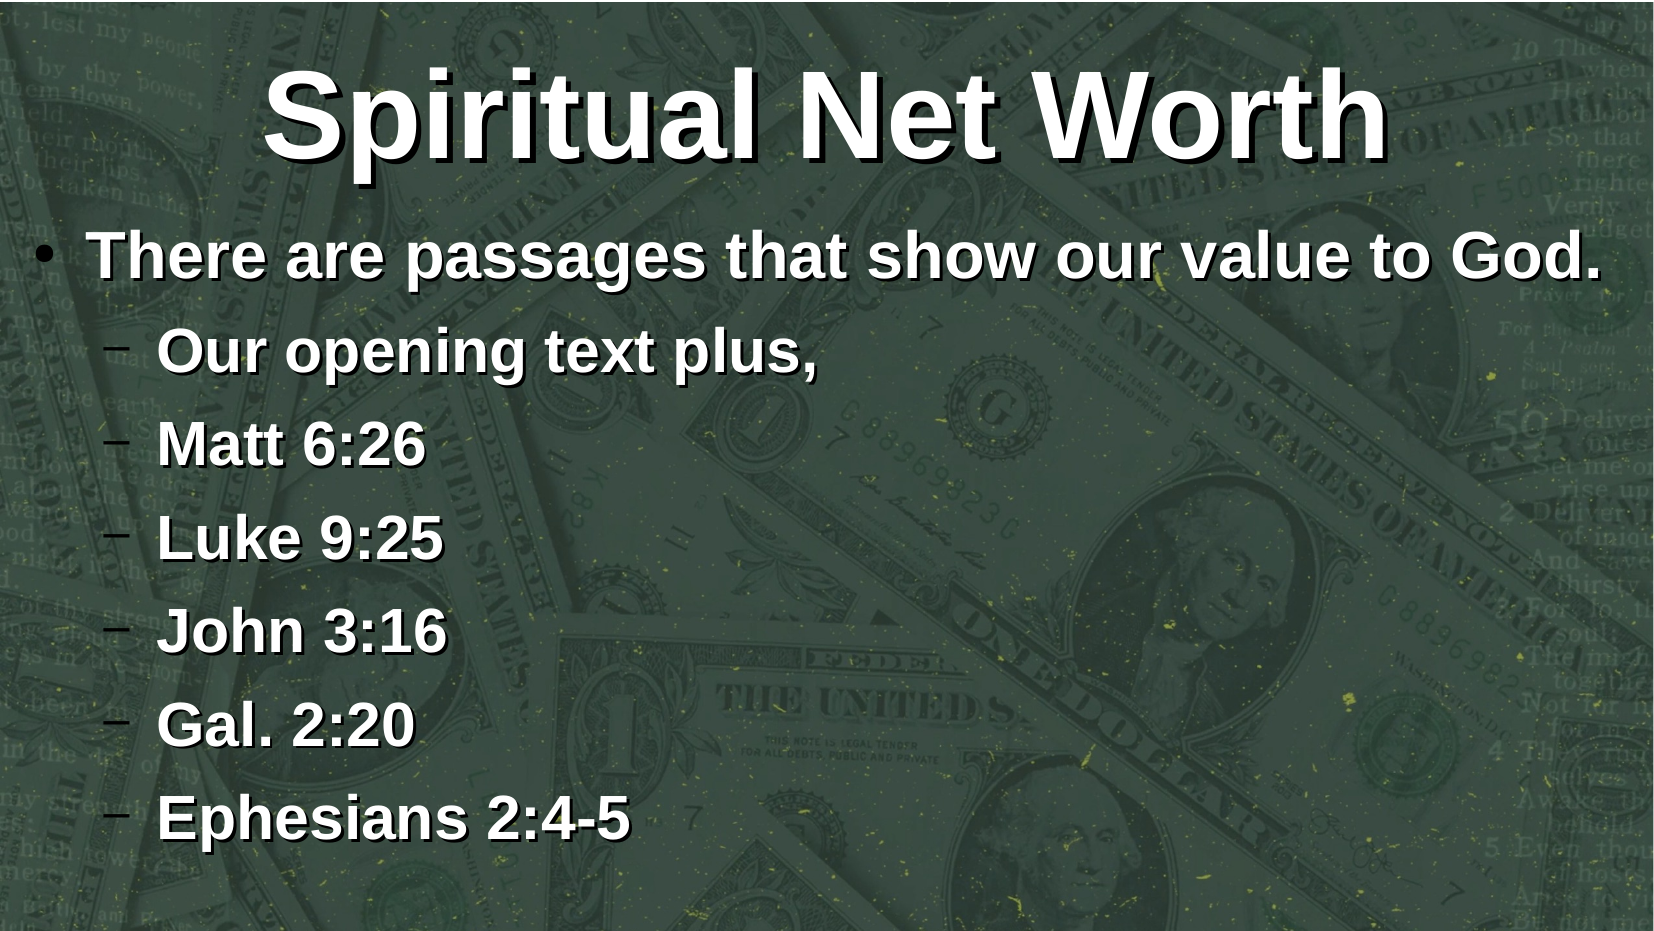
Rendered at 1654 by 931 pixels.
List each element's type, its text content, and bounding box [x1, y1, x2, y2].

title Spiritual Net Worth [82, 37, 1571, 193]
picture [0, 2, 1654, 931]
list There are passages that show our value to God. Our opening text plus, Matt 6:26 Luke 9:25 John 3:16 Gal. 2:20 Ephesians 2:4-5 [15, 217, 1651, 916]
